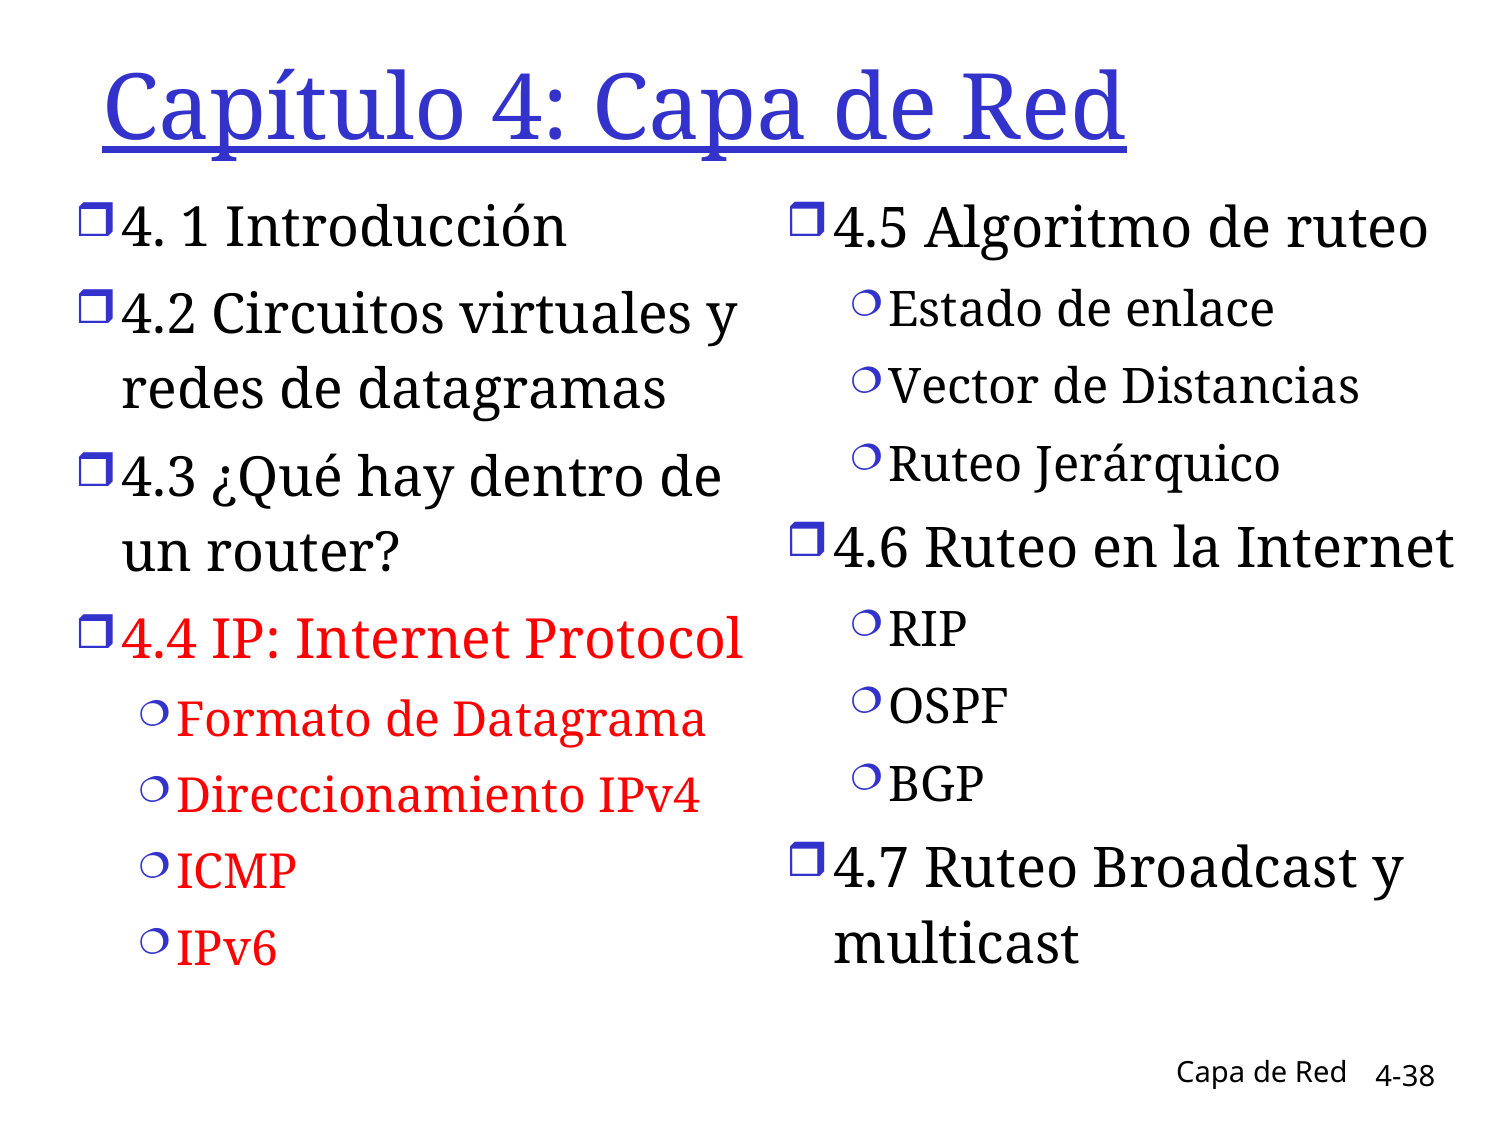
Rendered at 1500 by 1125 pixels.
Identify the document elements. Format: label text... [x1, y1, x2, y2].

title Capítulo 4: Capa de Red [87, 15, 1426, 196]
list 4.5 Algoritmo de ruteo Estado de enlace Vector de Distancias Ruteo Jerárquico 4.6 Ruteo en la Internet RIP OSPF BGP 4.7 Ruteo Broadcast y multicast [786, 187, 1463, 1051]
list 4. 1 Introducción 4.2 Circuitos virtuales y redes de datagramas 4.3 ¿Qué hay dentro de un router? 4.4 IP: Internet Protocol Formato de Datagrama Direccionamiento IPv4 ICMP IPv6 [75, 187, 753, 1051]
